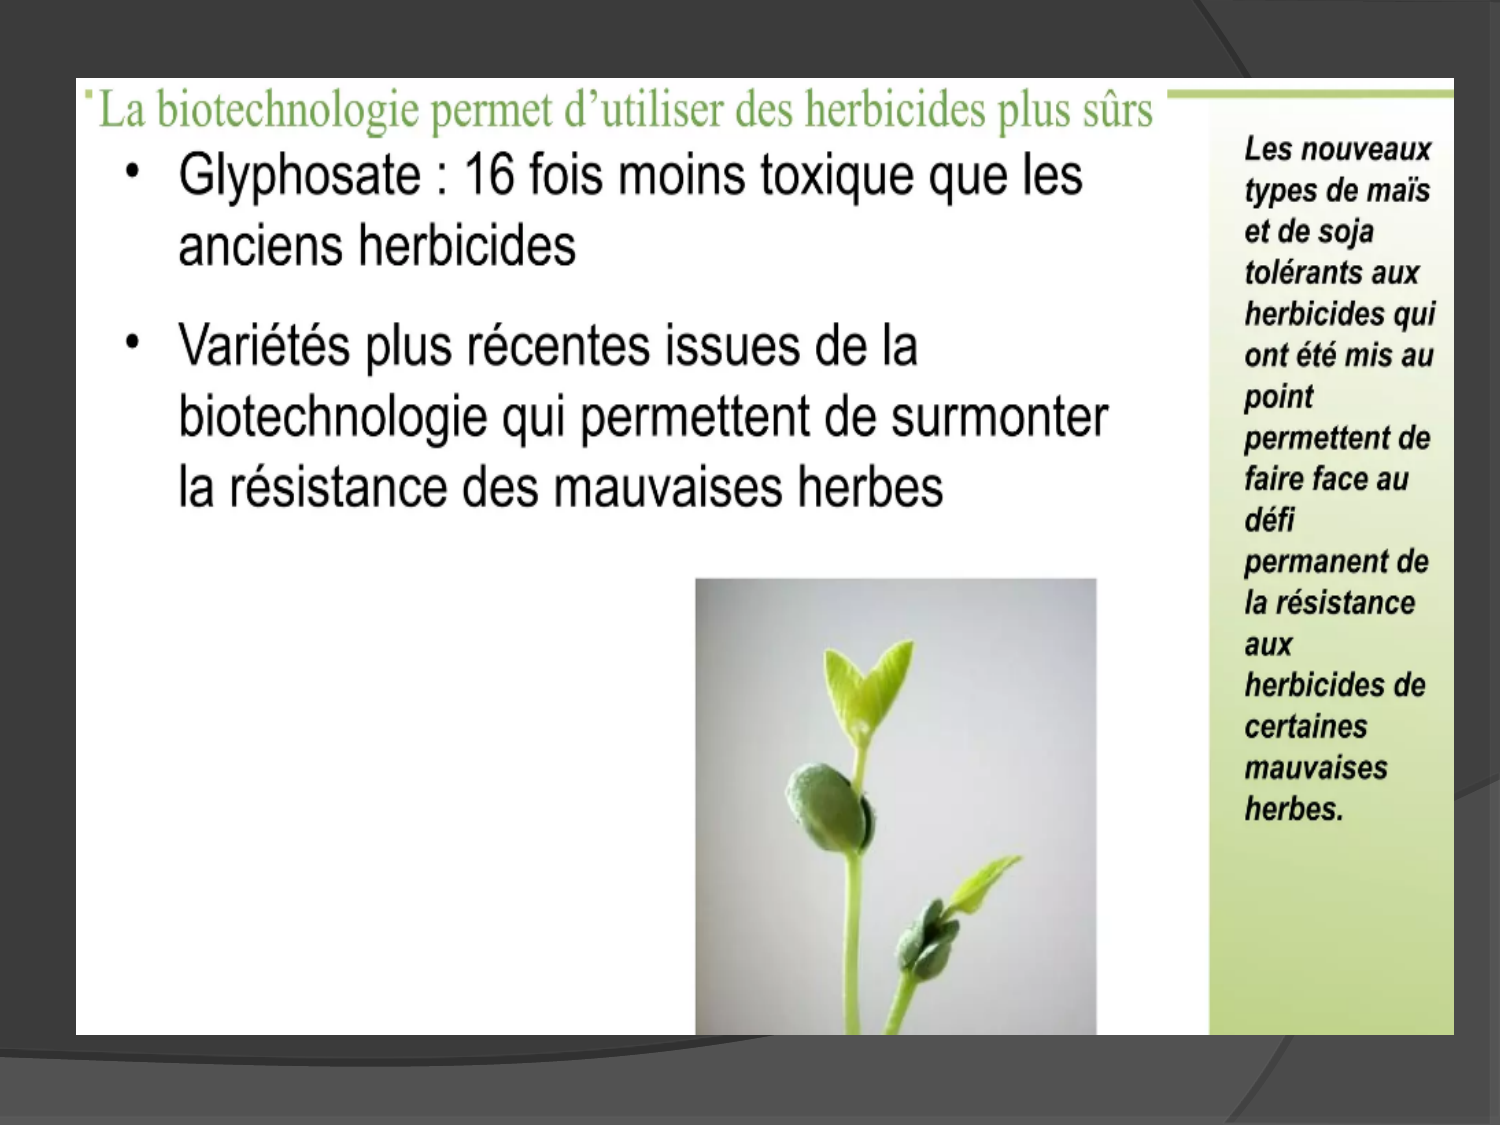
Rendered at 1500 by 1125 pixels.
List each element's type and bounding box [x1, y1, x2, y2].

picture [76, 78, 1454, 1036]
